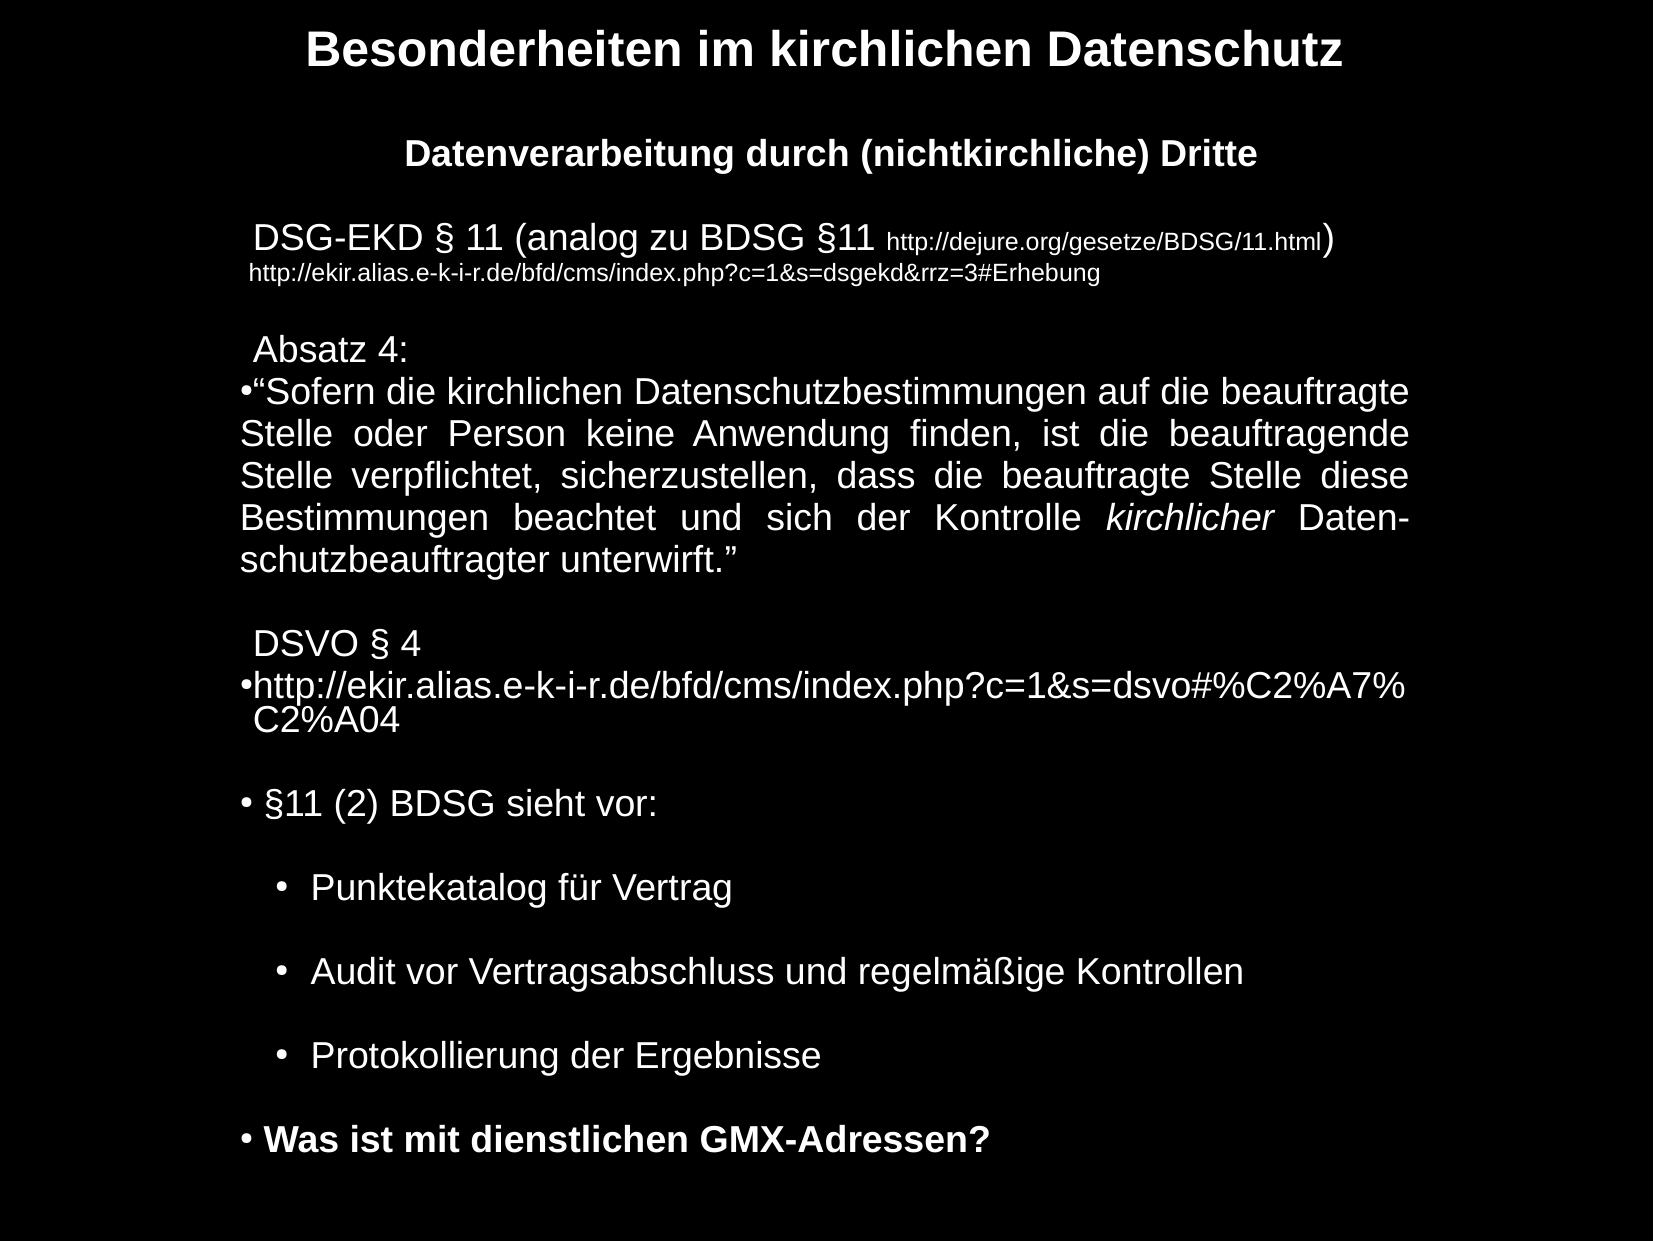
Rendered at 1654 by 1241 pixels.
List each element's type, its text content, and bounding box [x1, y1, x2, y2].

text_box Besonderheiten im kirchlichen Datenschutz Datenverarbeitung durch (nichtkirchliche) Dritte DSG-EKD § 11 (analog zu BDSG §11 http://dejure.org/gesetze/BDSG/11.html) http://ekir.alias.e-k-i-r.de/bfd/cms/index.php?c=1&s=dsgekd&rrz=3#Erhebung Absatz 4: “Sofern die kirchlichen Datenschutzbestimmungen auf die beauftragte Stelle oder Person keine Anwendung finden, ist die beauftragende Stelle verpflichtet, sicherzustellen, dass die beauftragte Stelle diese Bestimmungen beachtet und sich der Kontrolle kirchlicher Daten-schutzbeauftragter unterwirft.” DSVO § 4 http://ekir.alias.e-k-i-r.de/bfd/cms/index.php?c=1&s=dsvo#%C2%A7%C2%A04 §11 (2) BDSG sieht vor: Punktekatalog für Vertrag Audit vor Vertragsabschluss und regelmäßige Kontrollen Protokollierung der Ergebnisse Was ist mit dienstlichen GMX-Adressen? [225, 13, 1426, 1134]
